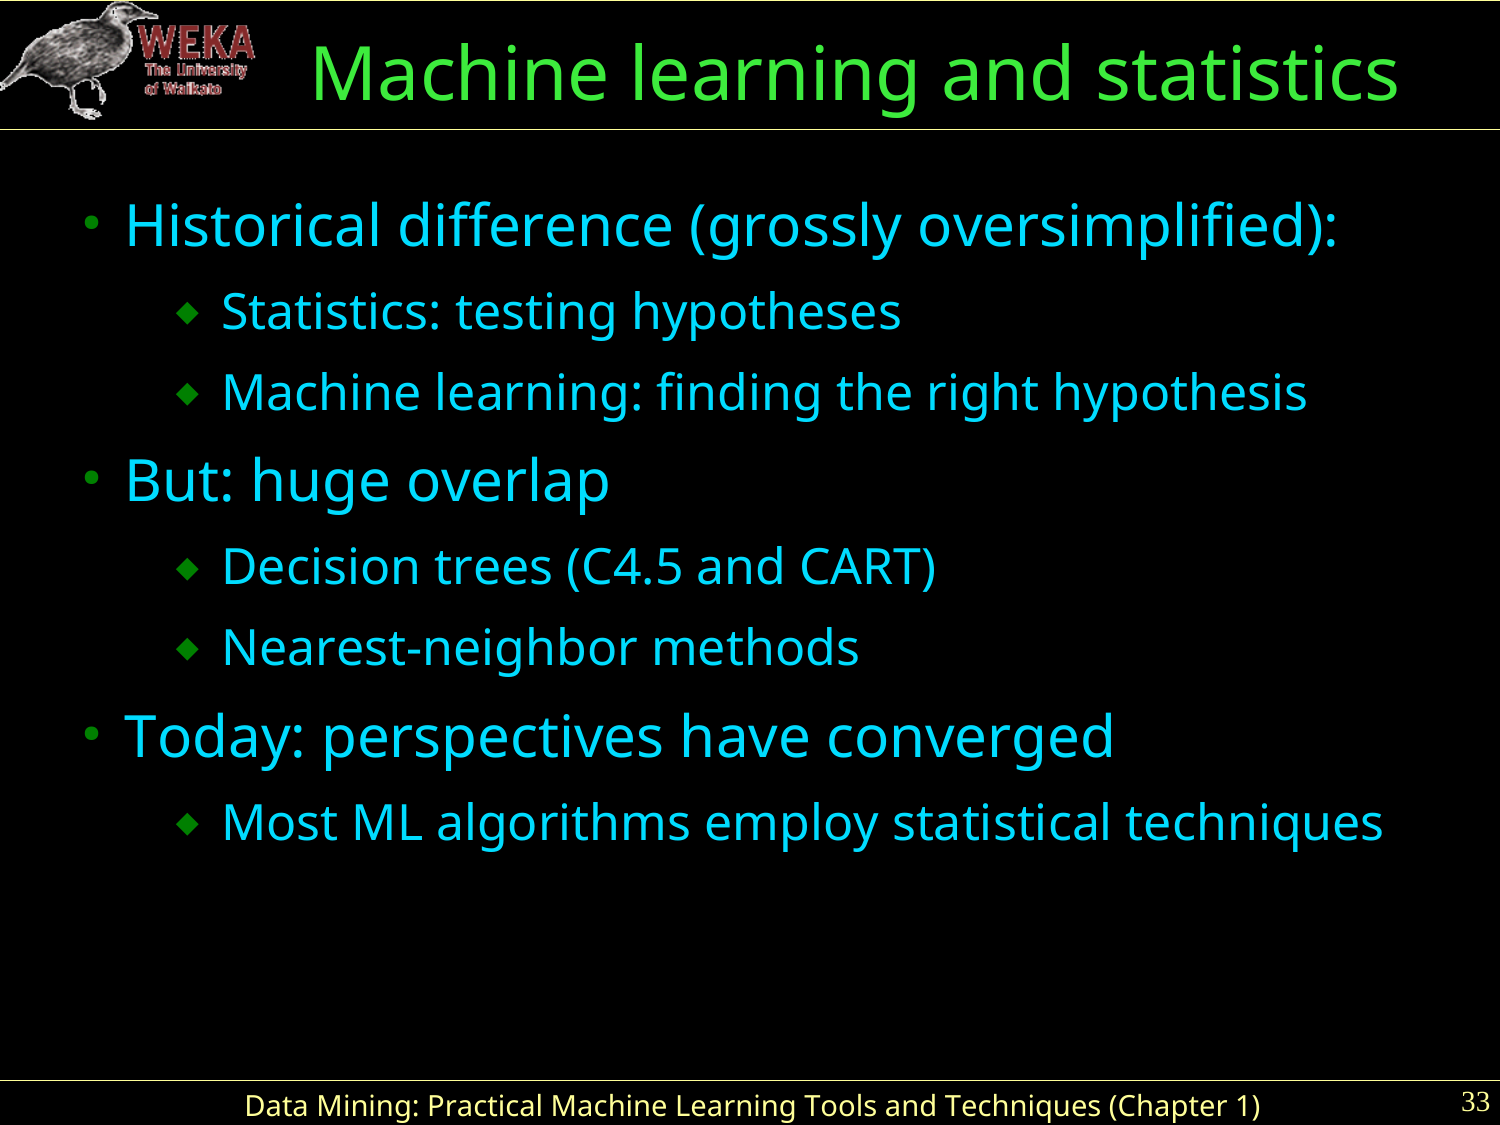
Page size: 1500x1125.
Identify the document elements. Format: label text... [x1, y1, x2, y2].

title Machine learning and statistics [295, 0, 1500, 173]
picture [0, 1, 266, 129]
list Historical difference (grossly oversimplified): Statistics: testing hypotheses Machine learning: finding the right hypothesis But: huge overlap Decision trees (C4.5 and CART) Nearest-neighbor methods Today: perspectives have converged Most ML algorithms employ statistical techniques [67, 177, 1418, 1093]
